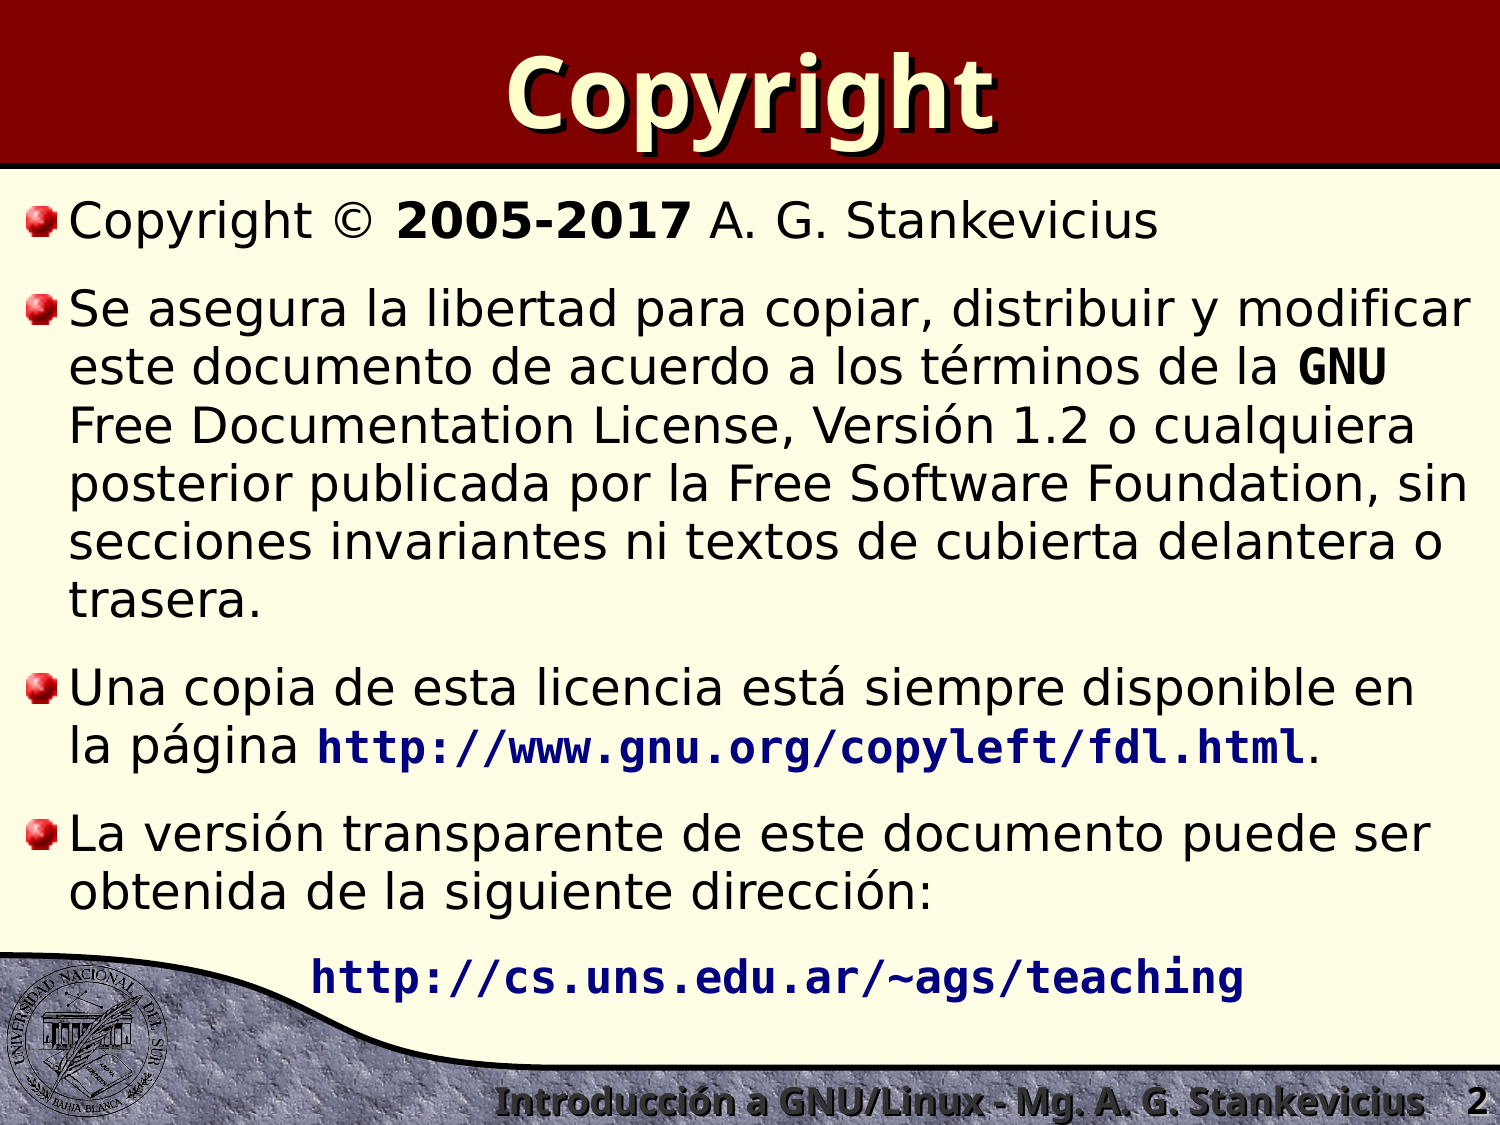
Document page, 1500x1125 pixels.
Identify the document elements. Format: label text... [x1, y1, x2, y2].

picture [1059, 1100, 1065, 1110]
list Copyright © 2005-2017 A. G. Stankevicius Se asegura la libertad para copiar, distribuir y modificar este documento de acuerdo a los términos de la GNU Free Documentation License, Versión 1.2 o cualquiera posterior publicada por la Free Software Foundation, sin secciones invariantes ni textos de cubierta delantera o trasera. Una copia de esta licencia está siempre disponible en la página http://www.gnu.org/copyleft/fdl.html. La versión transparente de este documento puede ser obtenida de la siguiente dirección: http://cs.uns.edu.ar/~ags/teaching [11, 192, 1486, 1010]
picture [0, 956, 1500, 1125]
title Copyright [15, 12, 1485, 153]
